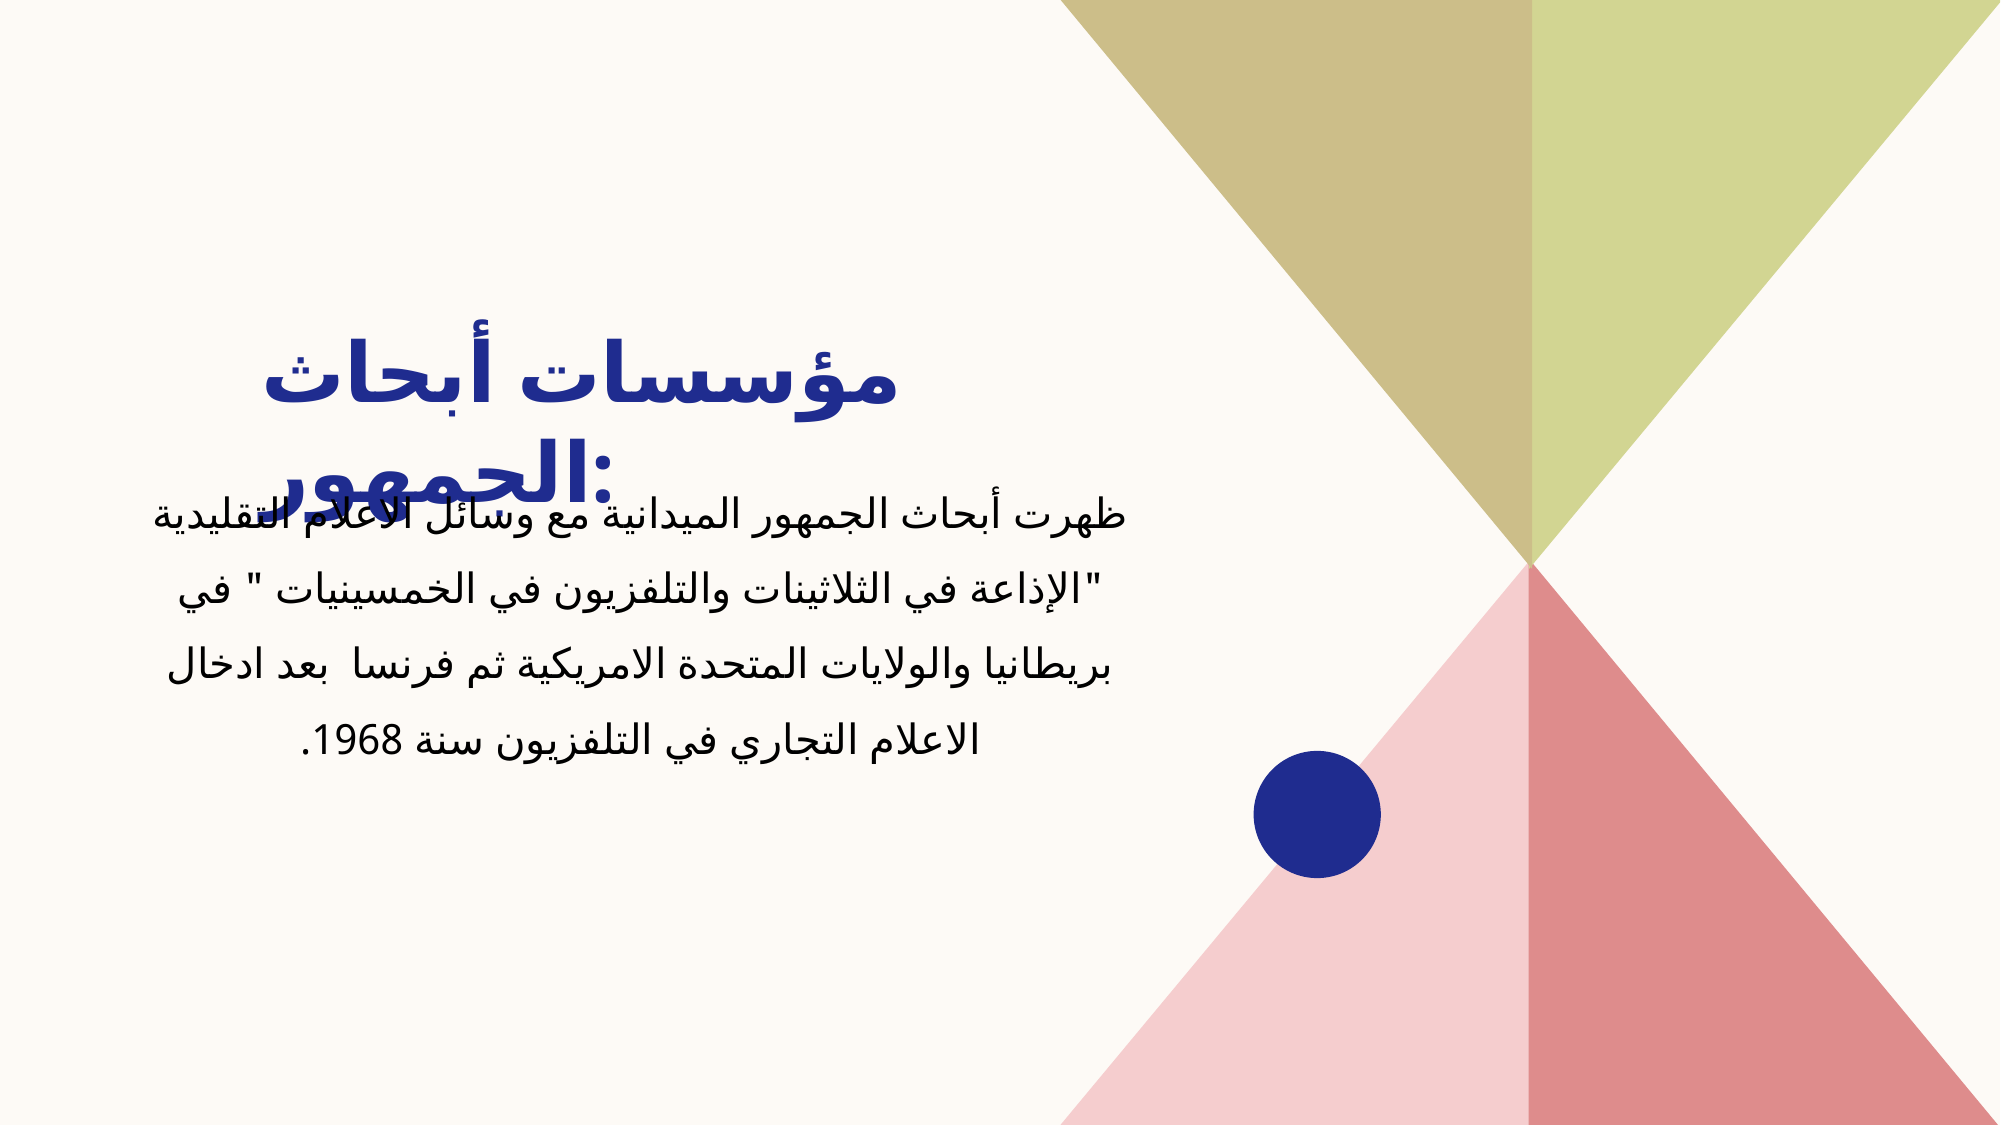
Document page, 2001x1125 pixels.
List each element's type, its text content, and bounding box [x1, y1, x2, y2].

list ظهرت أبحاث الجمهور الميدانية مع وسائل الاعلام التقليدية "الإذاعة في الثلاثينات والتلفزيون في الخمسينيات " في بريطانيا والولايات المتحدة الامريكية ثم فرنسا بعد ادخال الاعلام التجاري في التلفزيون سنة 1968. [100, 454, 1180, 967]
title مؤسسات أبحاث الجمهور: [246, 311, 1181, 439]
